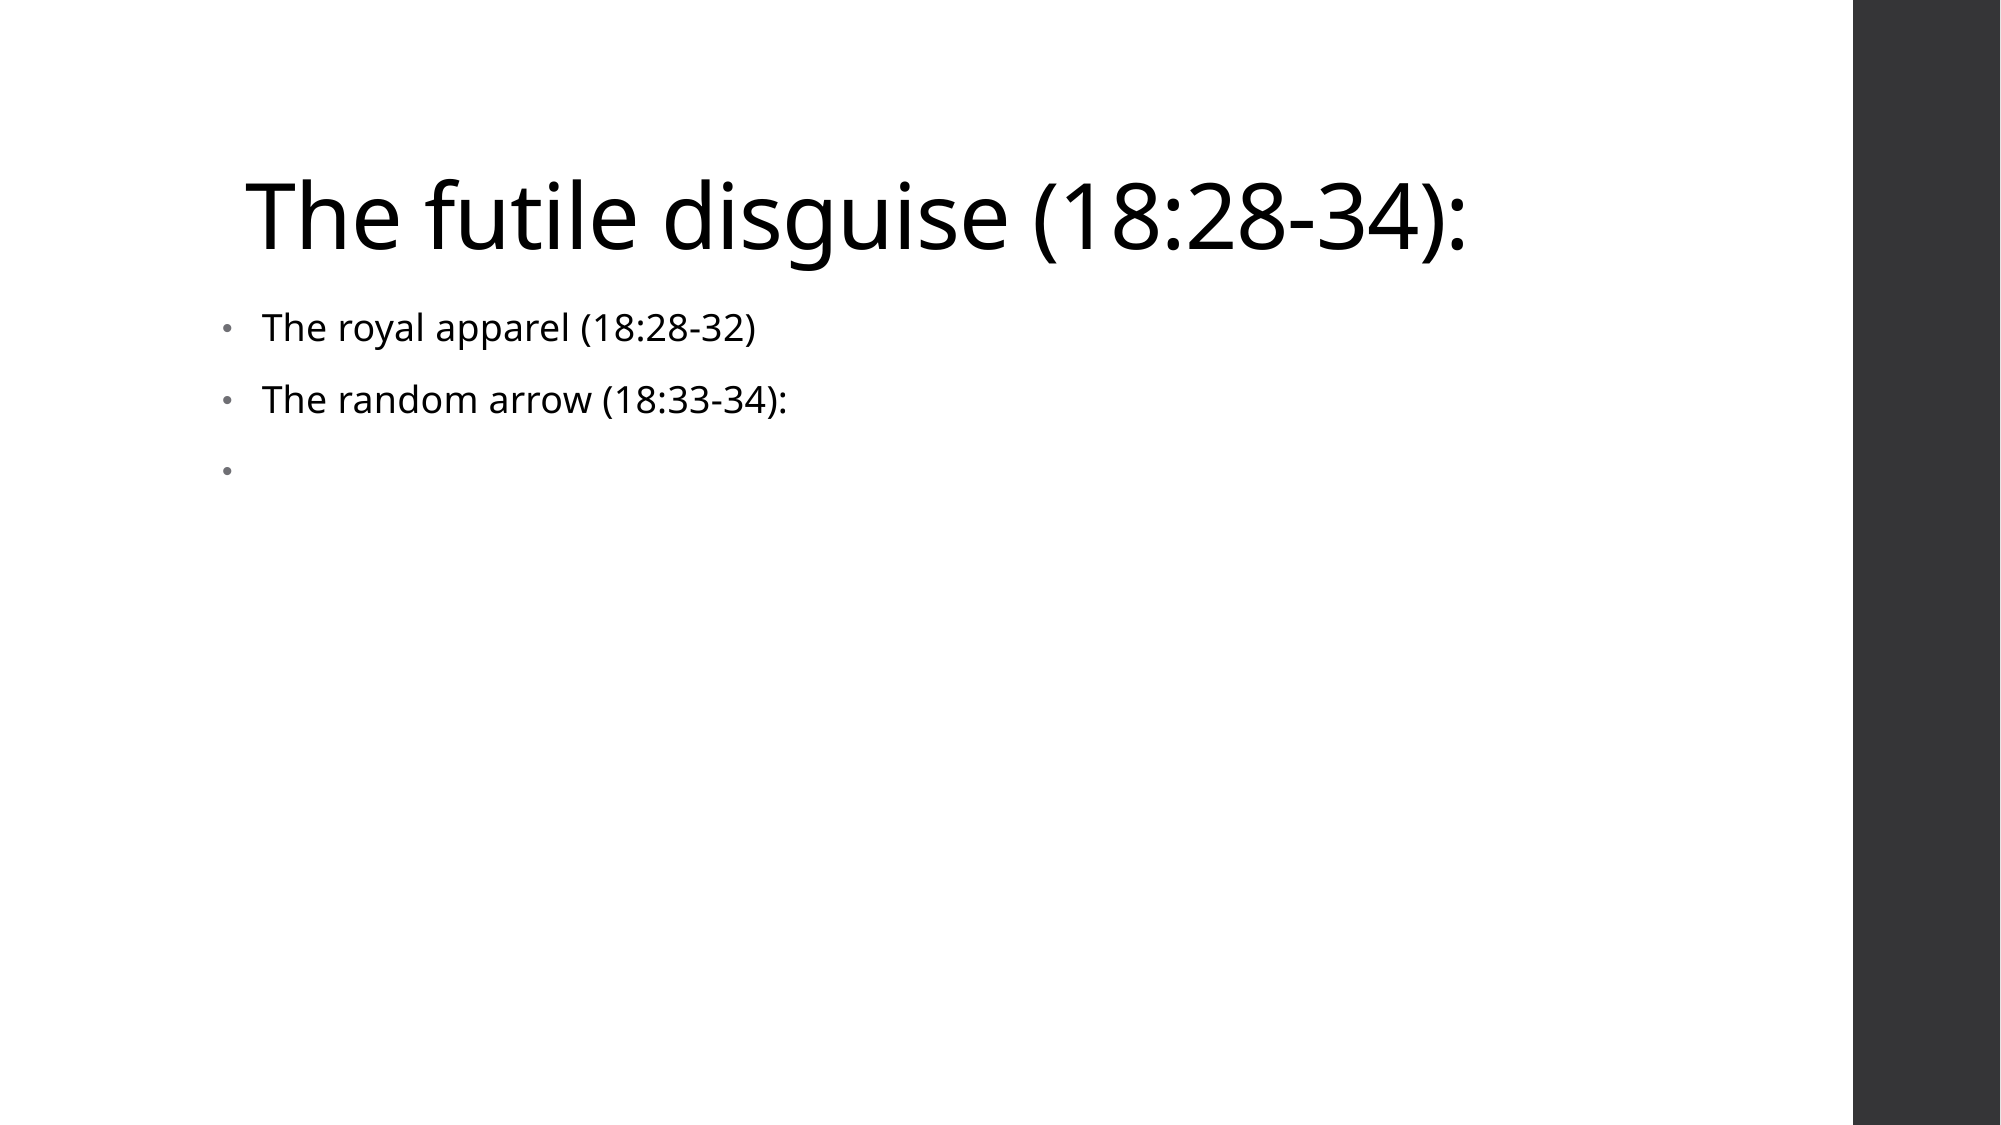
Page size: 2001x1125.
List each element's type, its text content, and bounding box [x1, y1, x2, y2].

title The futile disguise (18:28-34): [206, 60, 1797, 278]
list The royal apparel (18:28-32) The random arrow (18:33-34): [206, 299, 1617, 1014]
